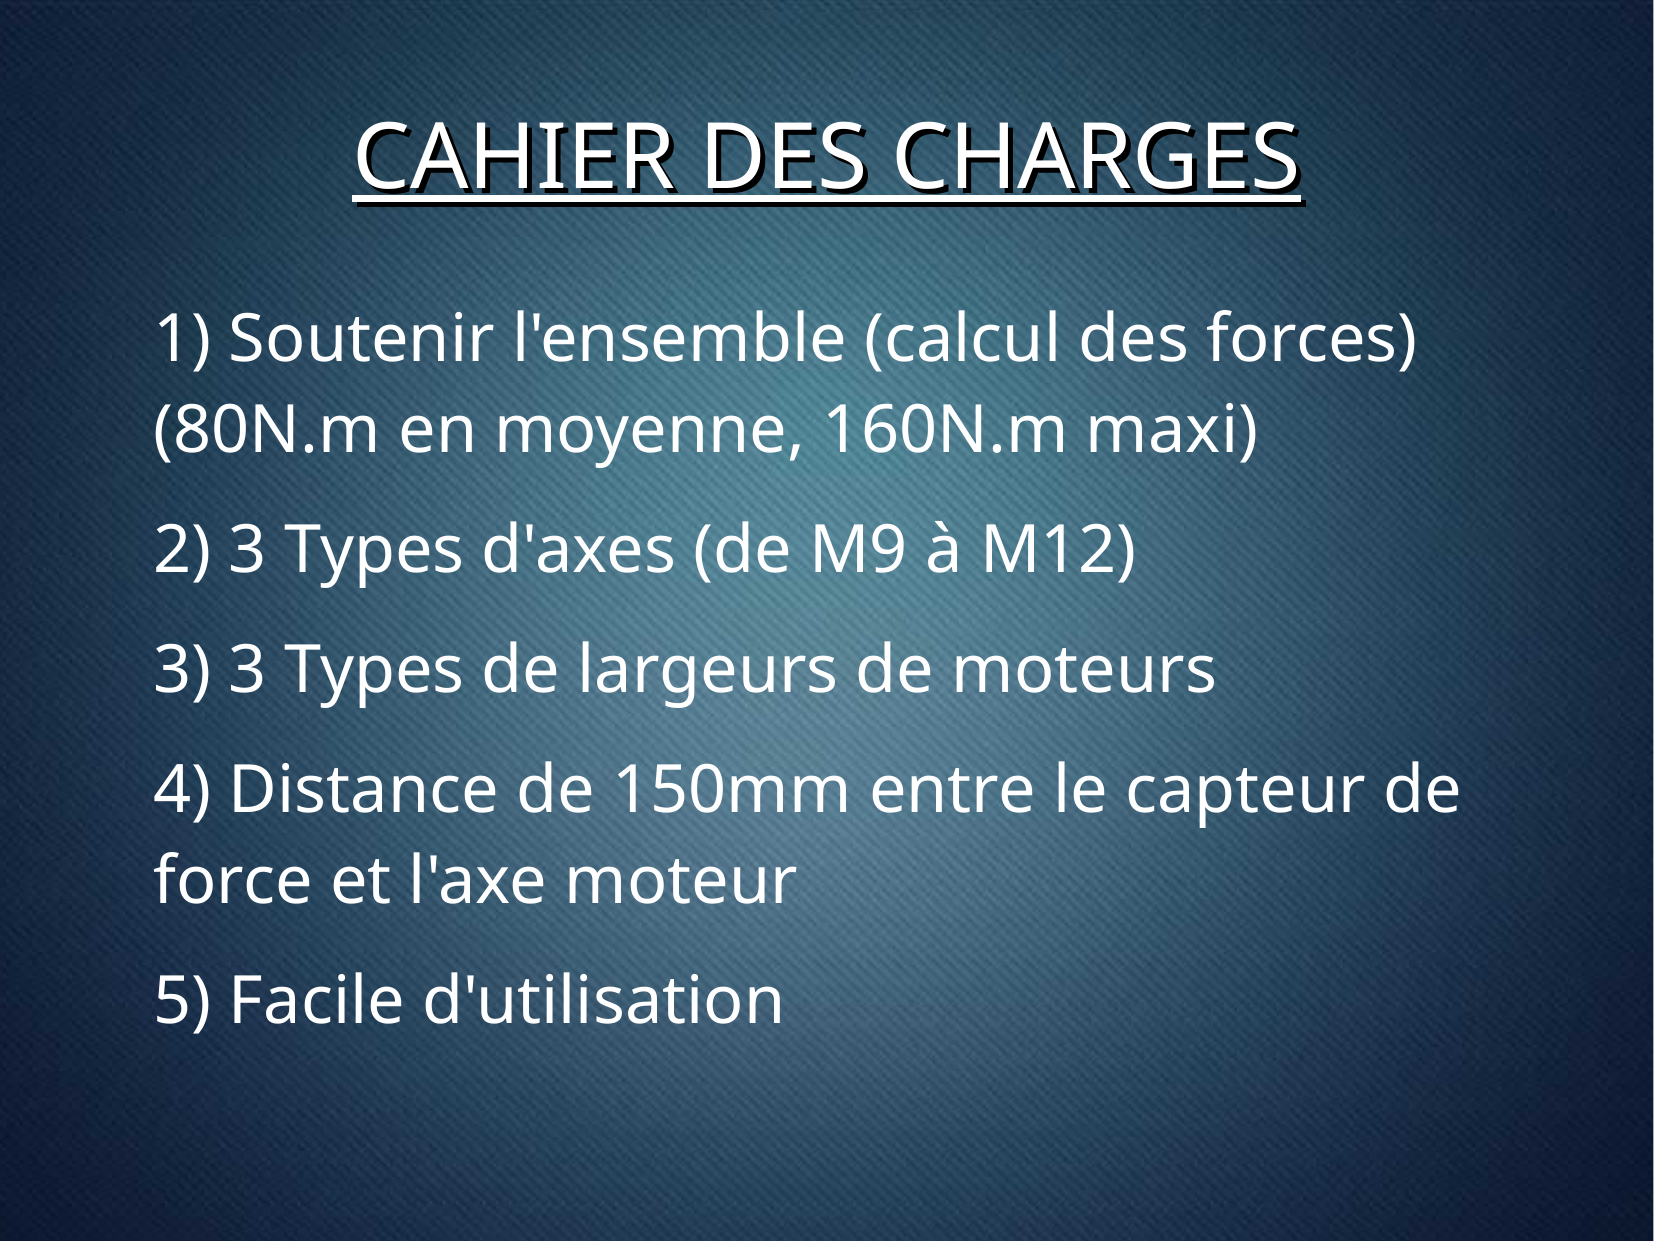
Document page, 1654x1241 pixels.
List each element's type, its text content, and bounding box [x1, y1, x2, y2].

title CAHIER DES CHARGES [82, 49, 1571, 257]
list 1) Soutenir l'ensemble (calcul des forces) (80N.m en moyenne, 160N.m maxi) 2) 3 Types d'axes (de M9 à M12) 3) 3 Types de largeurs de moteurs 4) Distance de 150mm entre le capteur de force et l'axe moteur 5) Facile d'utilisation [82, 290, 1571, 1109]
picture [0, 0, 1654, 1241]
